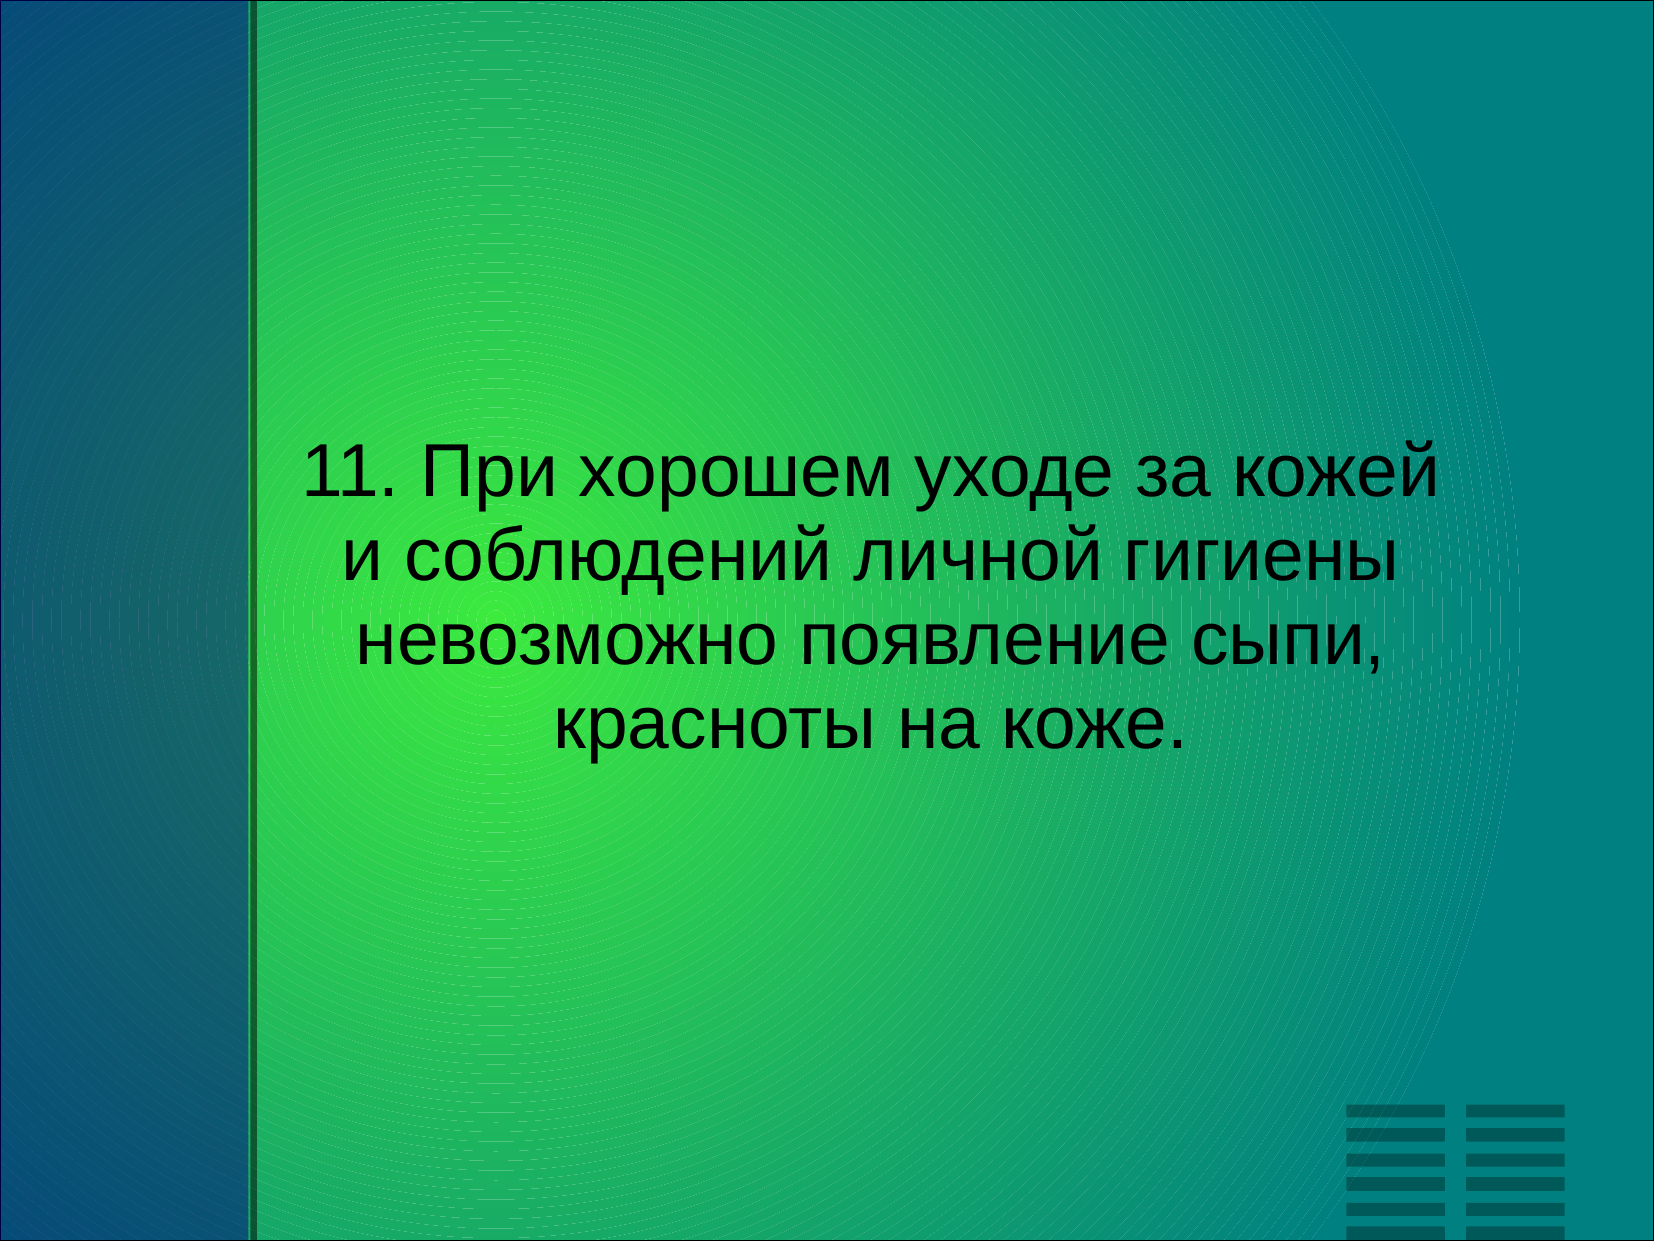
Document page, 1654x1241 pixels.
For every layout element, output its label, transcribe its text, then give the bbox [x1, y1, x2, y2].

text_box 11. При хорошем уходе за кожей и соблюдений личной гигиены невозможно появление сыпи, красноты на коже. [265, 324, 1477, 915]
